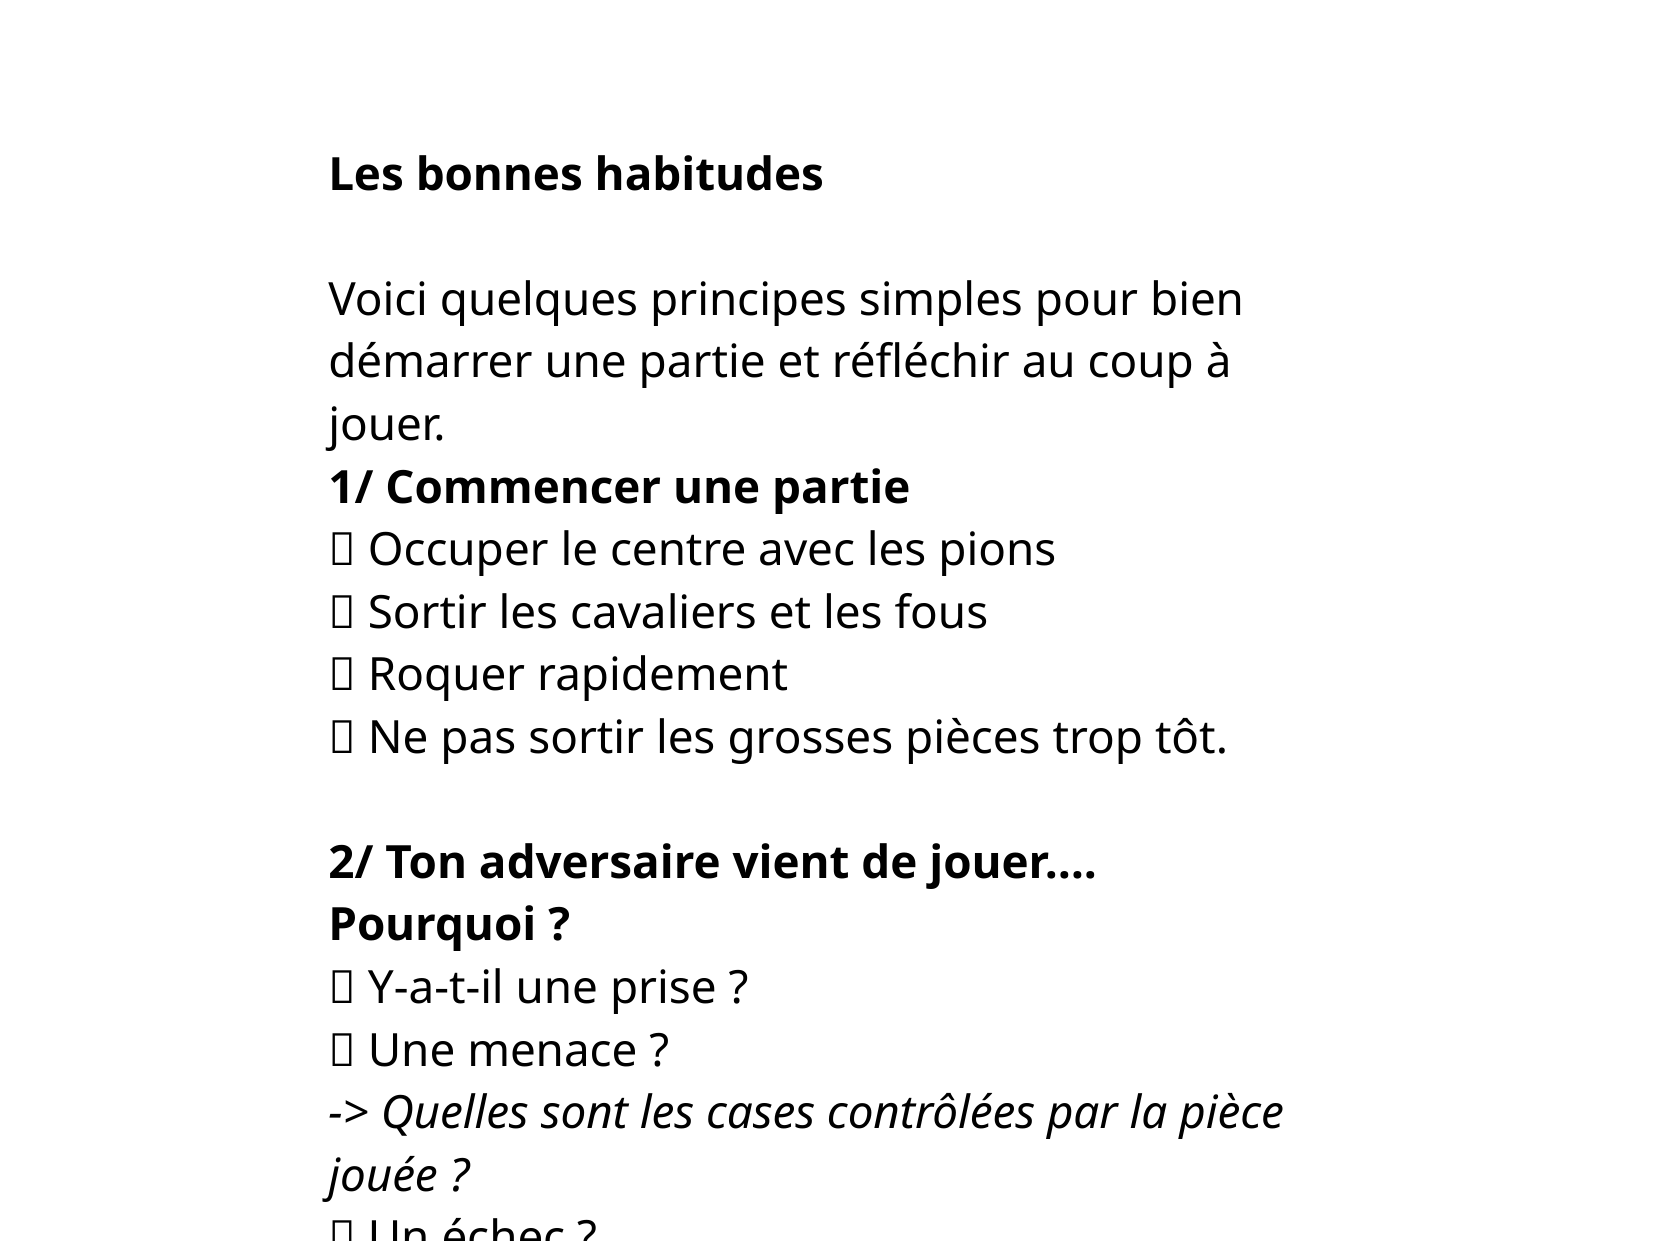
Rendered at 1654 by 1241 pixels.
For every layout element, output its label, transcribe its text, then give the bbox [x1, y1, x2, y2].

text_box Les bonnes habitudes Voici quelques principes simples pour bien démarrer une partie et réfléchir au coup à jouer. 1/ Commencer une partie  Occuper le centre avec les pions  Sortir les cavaliers et les fous  Roquer rapidement  Ne pas sortir les grosses pièces trop tôt. 2/ Ton adversaire vient de jouer…. Pourquoi ?  Y-a-t-il une prise ?  Une menace ? -> Quelles sont les cases contrôlées par la pièce jouée ?  Un échec ?  Mon adversaire a-t-il commis une erreur ?  Toutes ses pièces sont-elles défendues ? [313, 133, 1354, 1222]
